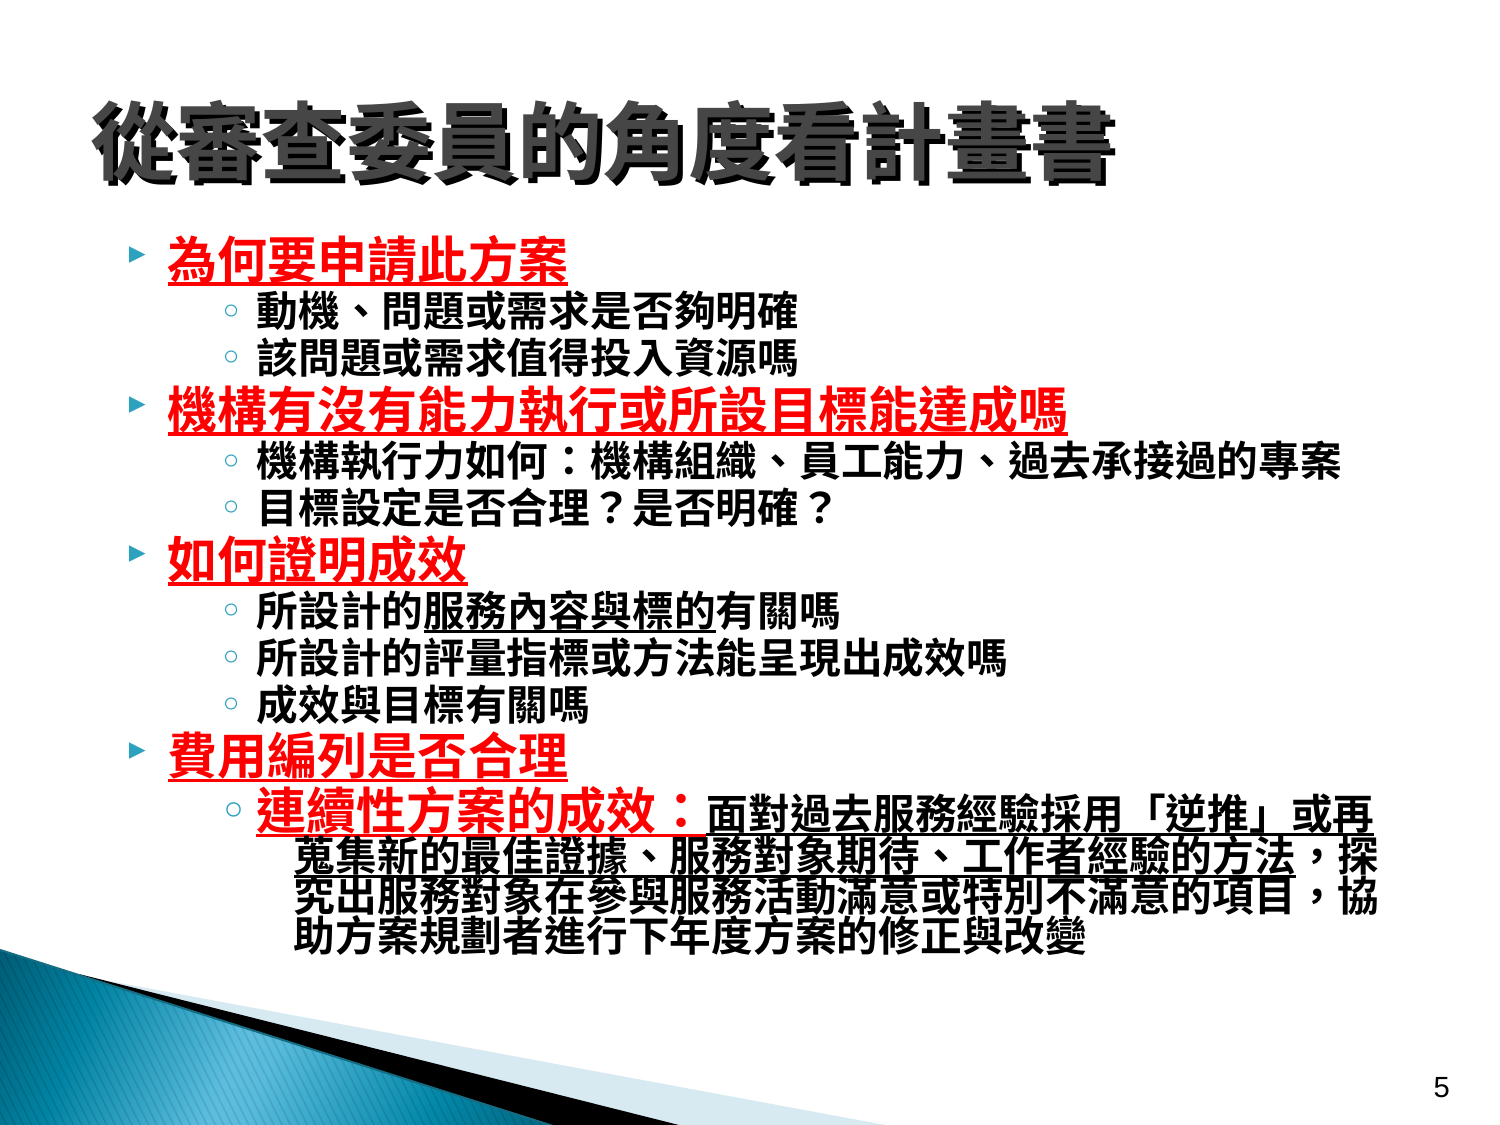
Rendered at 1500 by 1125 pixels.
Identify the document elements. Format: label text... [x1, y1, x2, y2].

title 從審查委員的角度看計畫書 [75, 45, 1426, 232]
text_box 5 [1418, 1051, 1479, 1112]
list 為何要申請此方案 動機、問題或需求是否夠明確 該問題或需求值得投入資源嗎 機構有沒有能力執行或所設目標能達成嗎 機構執行力如何：機構組織、員工能力、過去承接過的專案 目標設定是否合理？是否明確？ 如何證明成效 所設計的服務內容與標的有關嗎 所設計的評量指標或方法能呈現出成效嗎 成效與目標有關嗎 費用編列是否合理 連續性方案的成效：面對過去服務經驗採用「逆推」或再蒐集新的最佳證據、服務對象期待、工作者經驗的方法，探究出服務對象在參與服務活動滿意或特別不滿意的項目，協助方案規劃者進行下年度方案的修正與改變 [75, 232, 1426, 1005]
